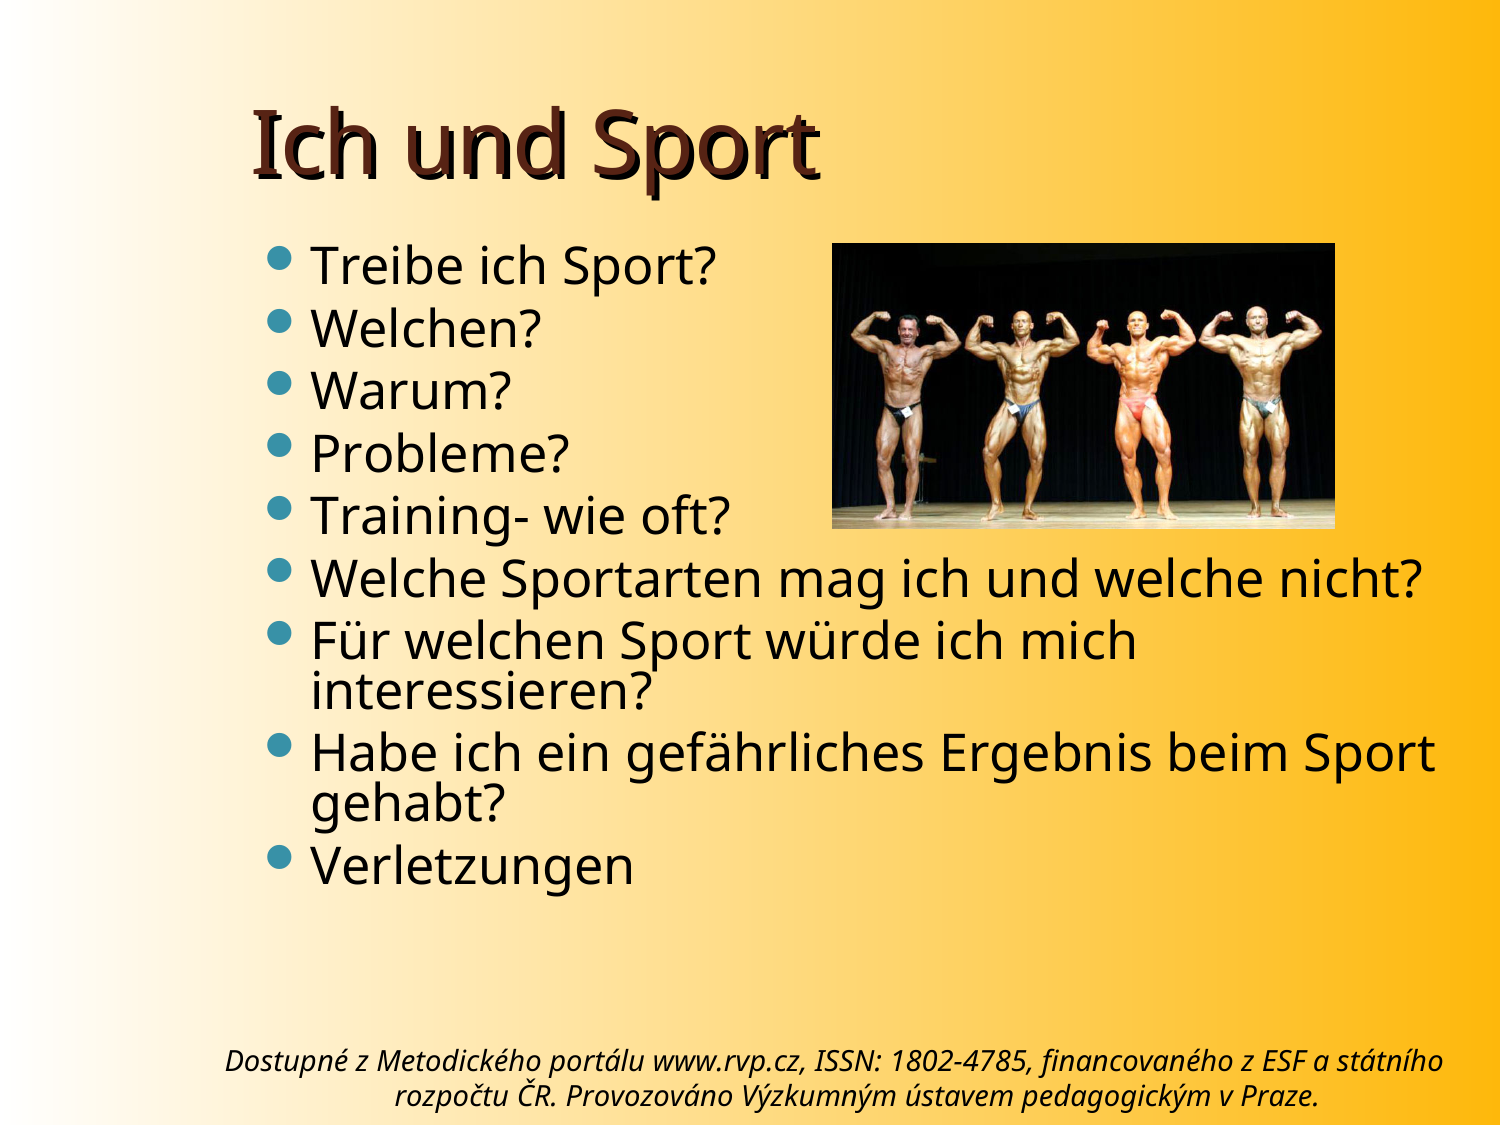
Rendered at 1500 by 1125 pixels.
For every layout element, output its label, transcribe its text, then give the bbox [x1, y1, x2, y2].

picture [832, 243, 1335, 529]
list Treibe ich Sport? Welchen? Warum? Probleme? Training- wie oft? Welche Sportarten mag ich und welche nicht? Für welchen Sport würde ich mich interessieren? Habe ich ein gefährliches Ergebnis beim Sport gehabt? Verletzungen [235, 237, 1466, 1026]
text_box Dostupné z Metodického portálu www.rvp.cz, ISSN: 1802-4785, financovaného z ESF a státního rozpočtu ČR. Provozováno Výzkumným ústavem pedagogickým v Praze. [194, 1034, 1462, 1099]
title Ich und Sport [235, 45, 1466, 233]
